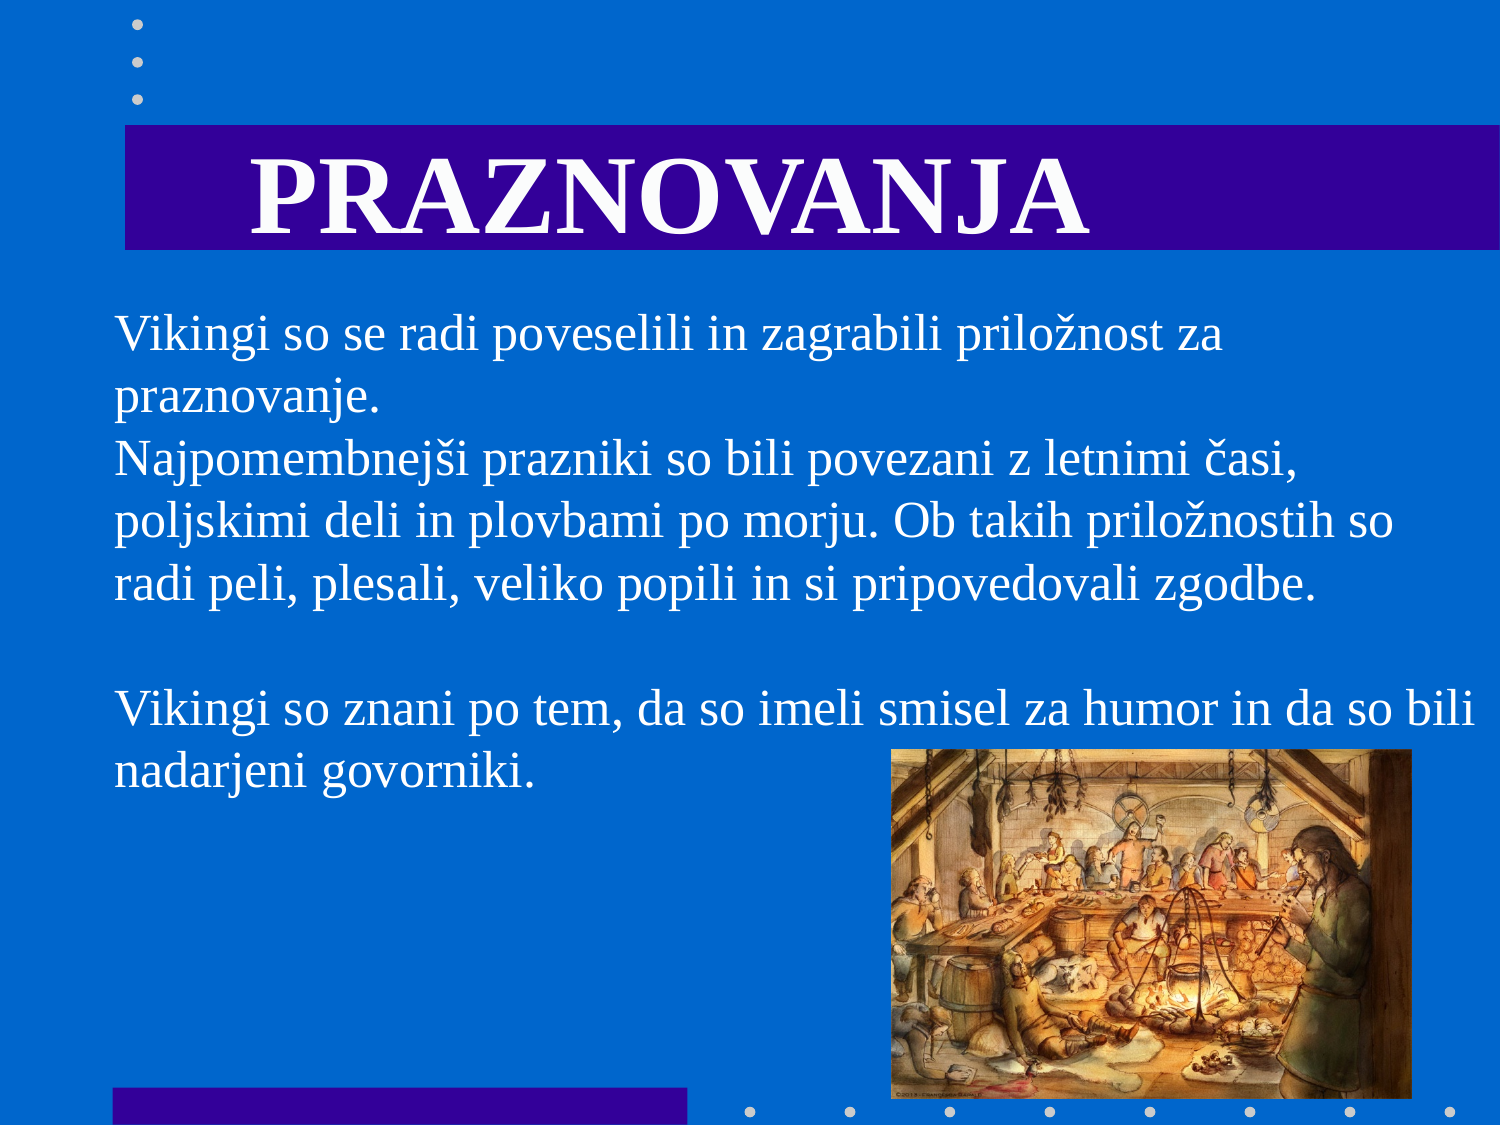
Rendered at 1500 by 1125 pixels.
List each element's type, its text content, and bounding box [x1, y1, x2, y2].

text_box PRAZNOVANJA [234, 113, 1107, 264]
text_box Vikingi so se radi poveselili in zagrabili priložnost za praznovanje. Najpomembnejši prazniki so bili povezani z letnimi časi, poljskimi deli in plovbami po morju. Ob takih priložnostih so radi peli, plesali, veliko popili in si pripovedovali zgodbe. Vikingi so znani po tem, da so imeli smisel za humor in da so bili nadarjeni govorniki. [100, 290, 1500, 806]
picture [891, 806, 1412, 1099]
